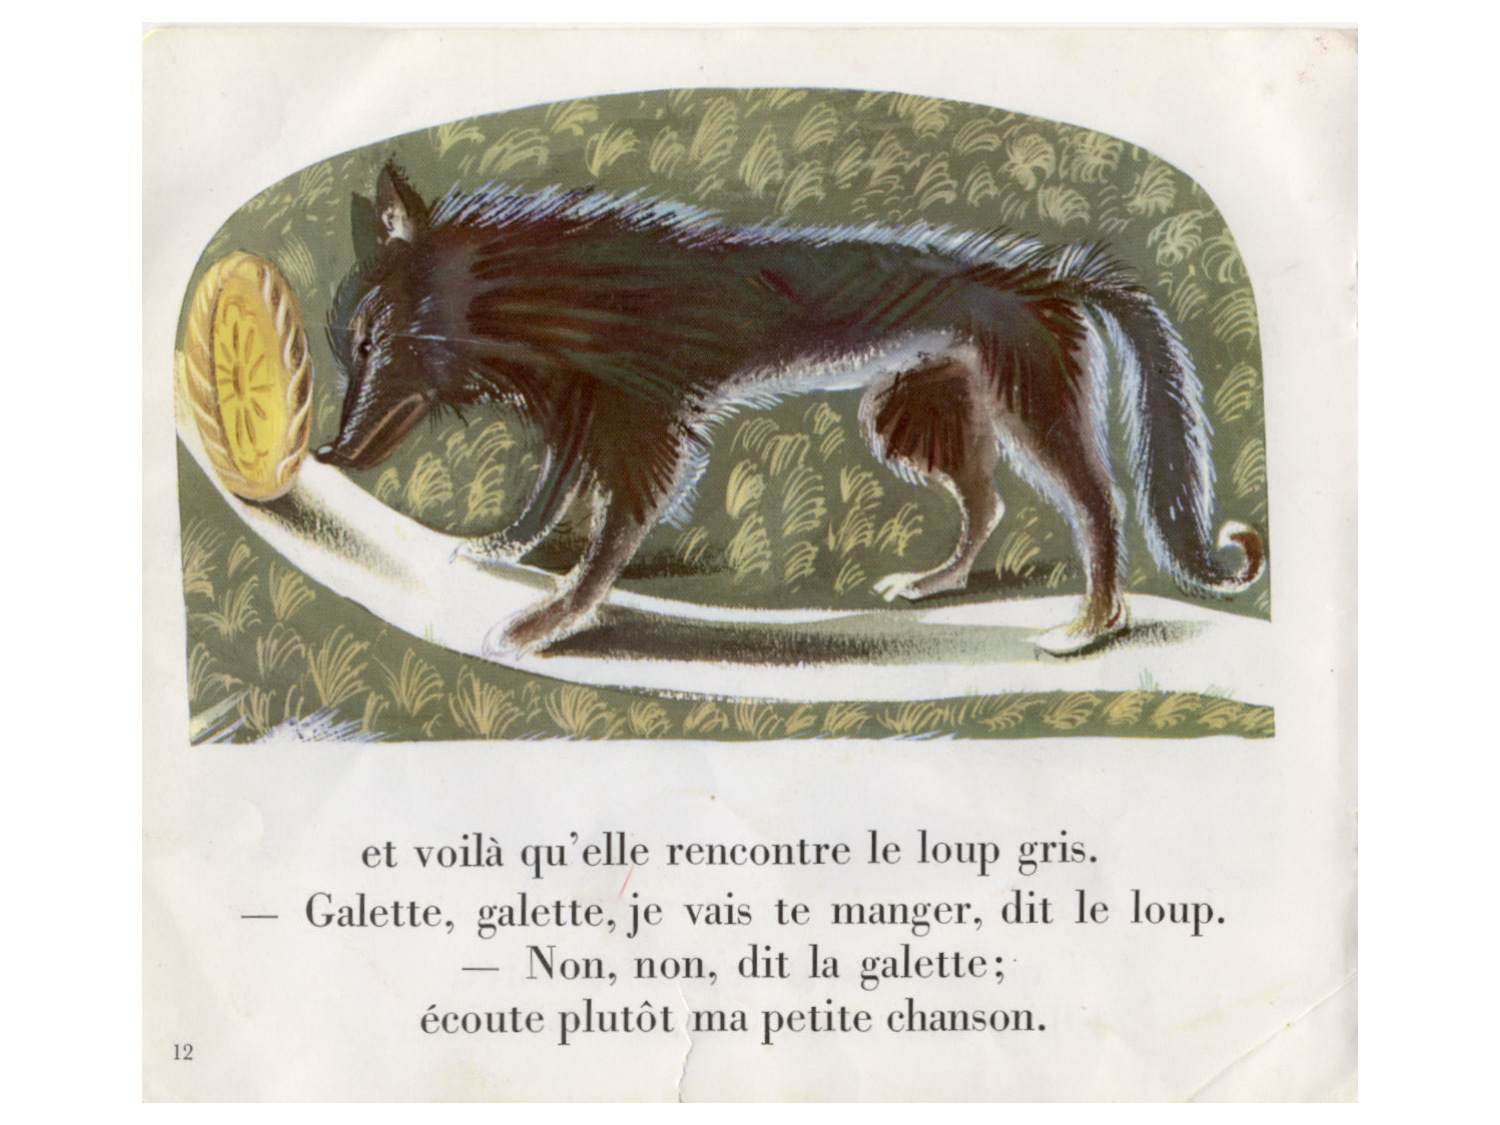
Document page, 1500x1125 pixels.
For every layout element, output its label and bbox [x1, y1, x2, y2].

picture [142, 22, 1358, 1103]
